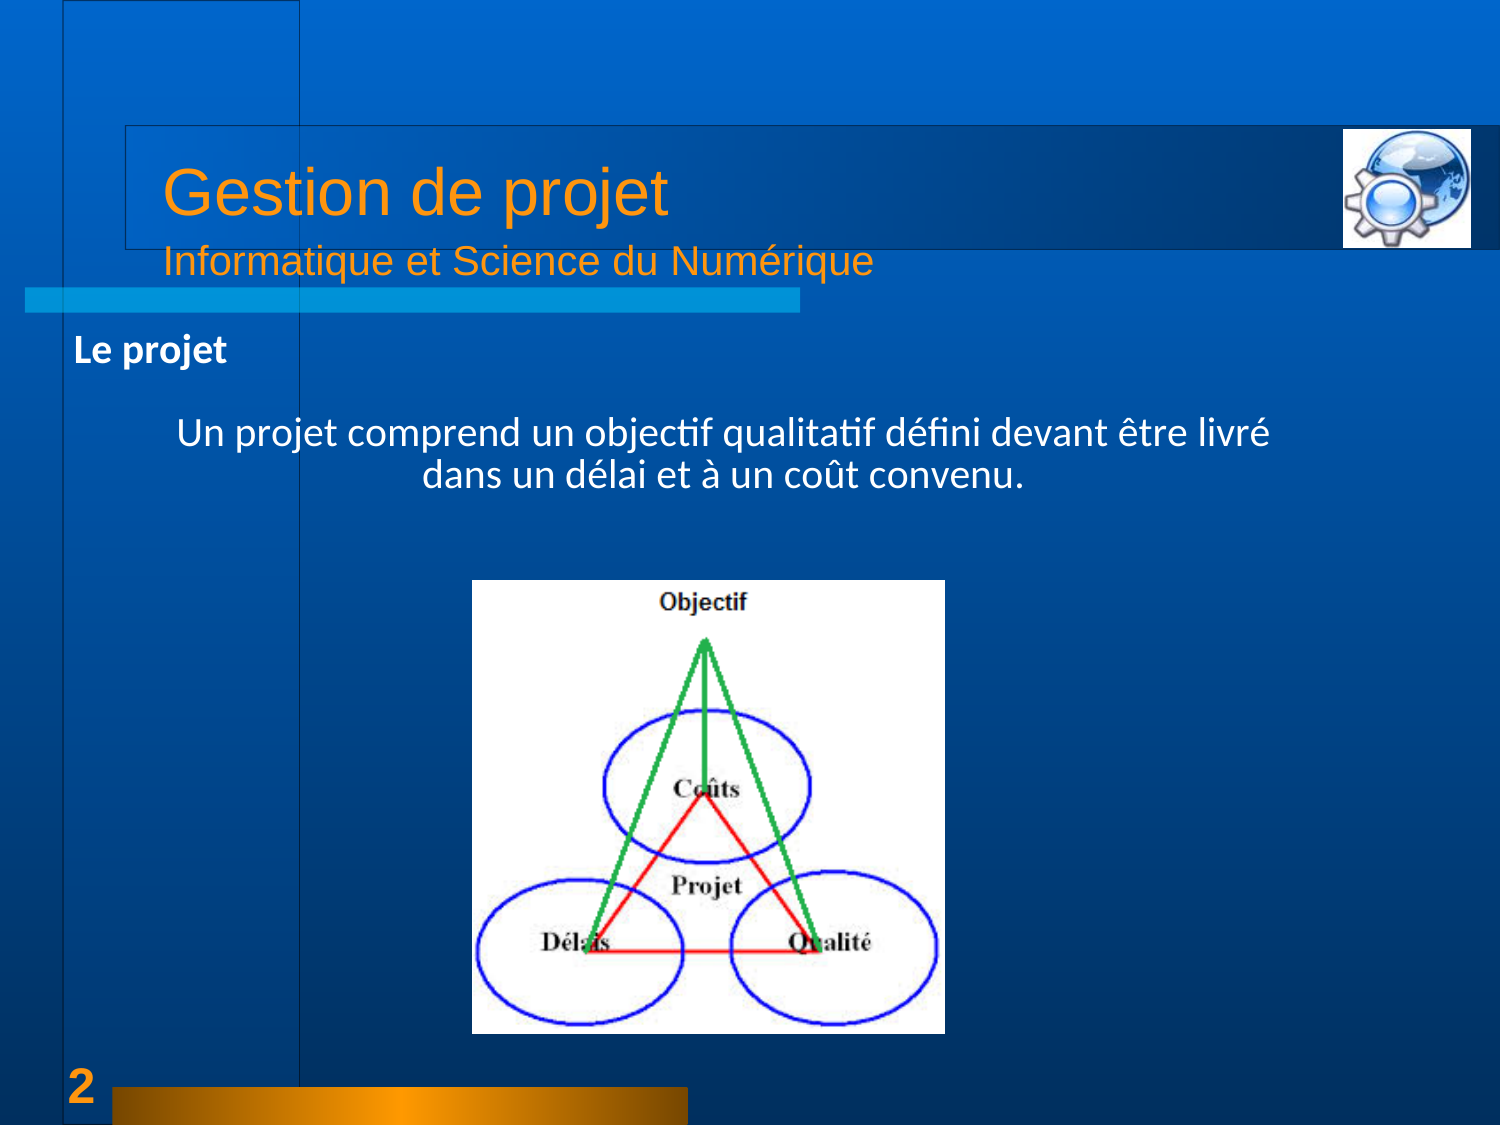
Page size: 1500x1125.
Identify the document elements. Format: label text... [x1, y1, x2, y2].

picture [472, 580, 945, 1034]
text_box Le projet Un projet comprend un objectif qualitatif défini devant être livré dans un délai et à un coût convenu. [59, 324, 1388, 975]
picture [1343, 129, 1471, 248]
